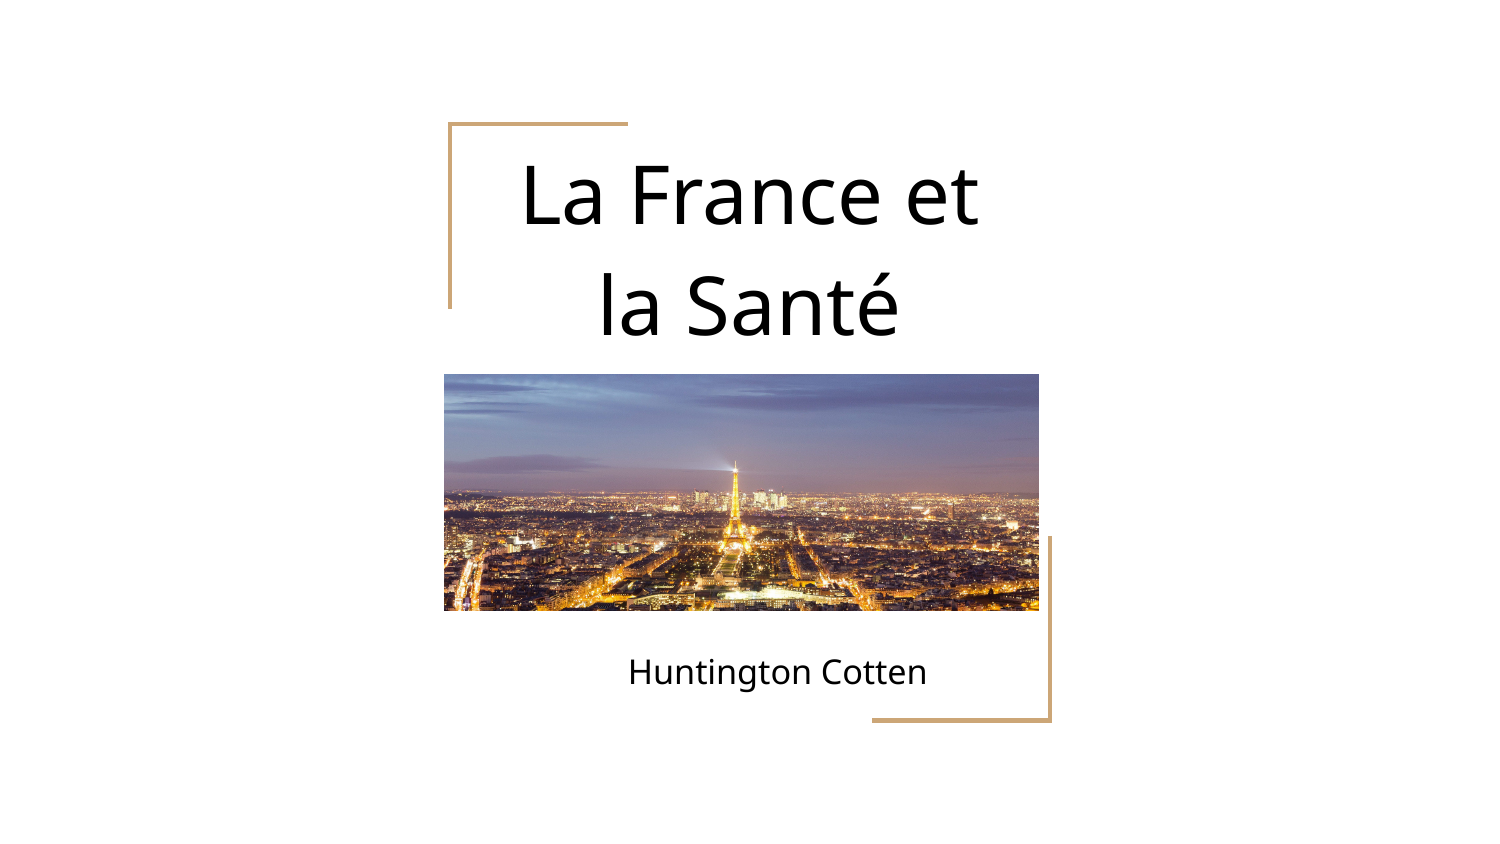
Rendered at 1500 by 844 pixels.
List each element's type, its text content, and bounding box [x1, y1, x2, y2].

title La France et la Santé [499, 122, 1001, 374]
subtitle Huntington Cotten [603, 633, 961, 711]
picture [444, 374, 1039, 611]
